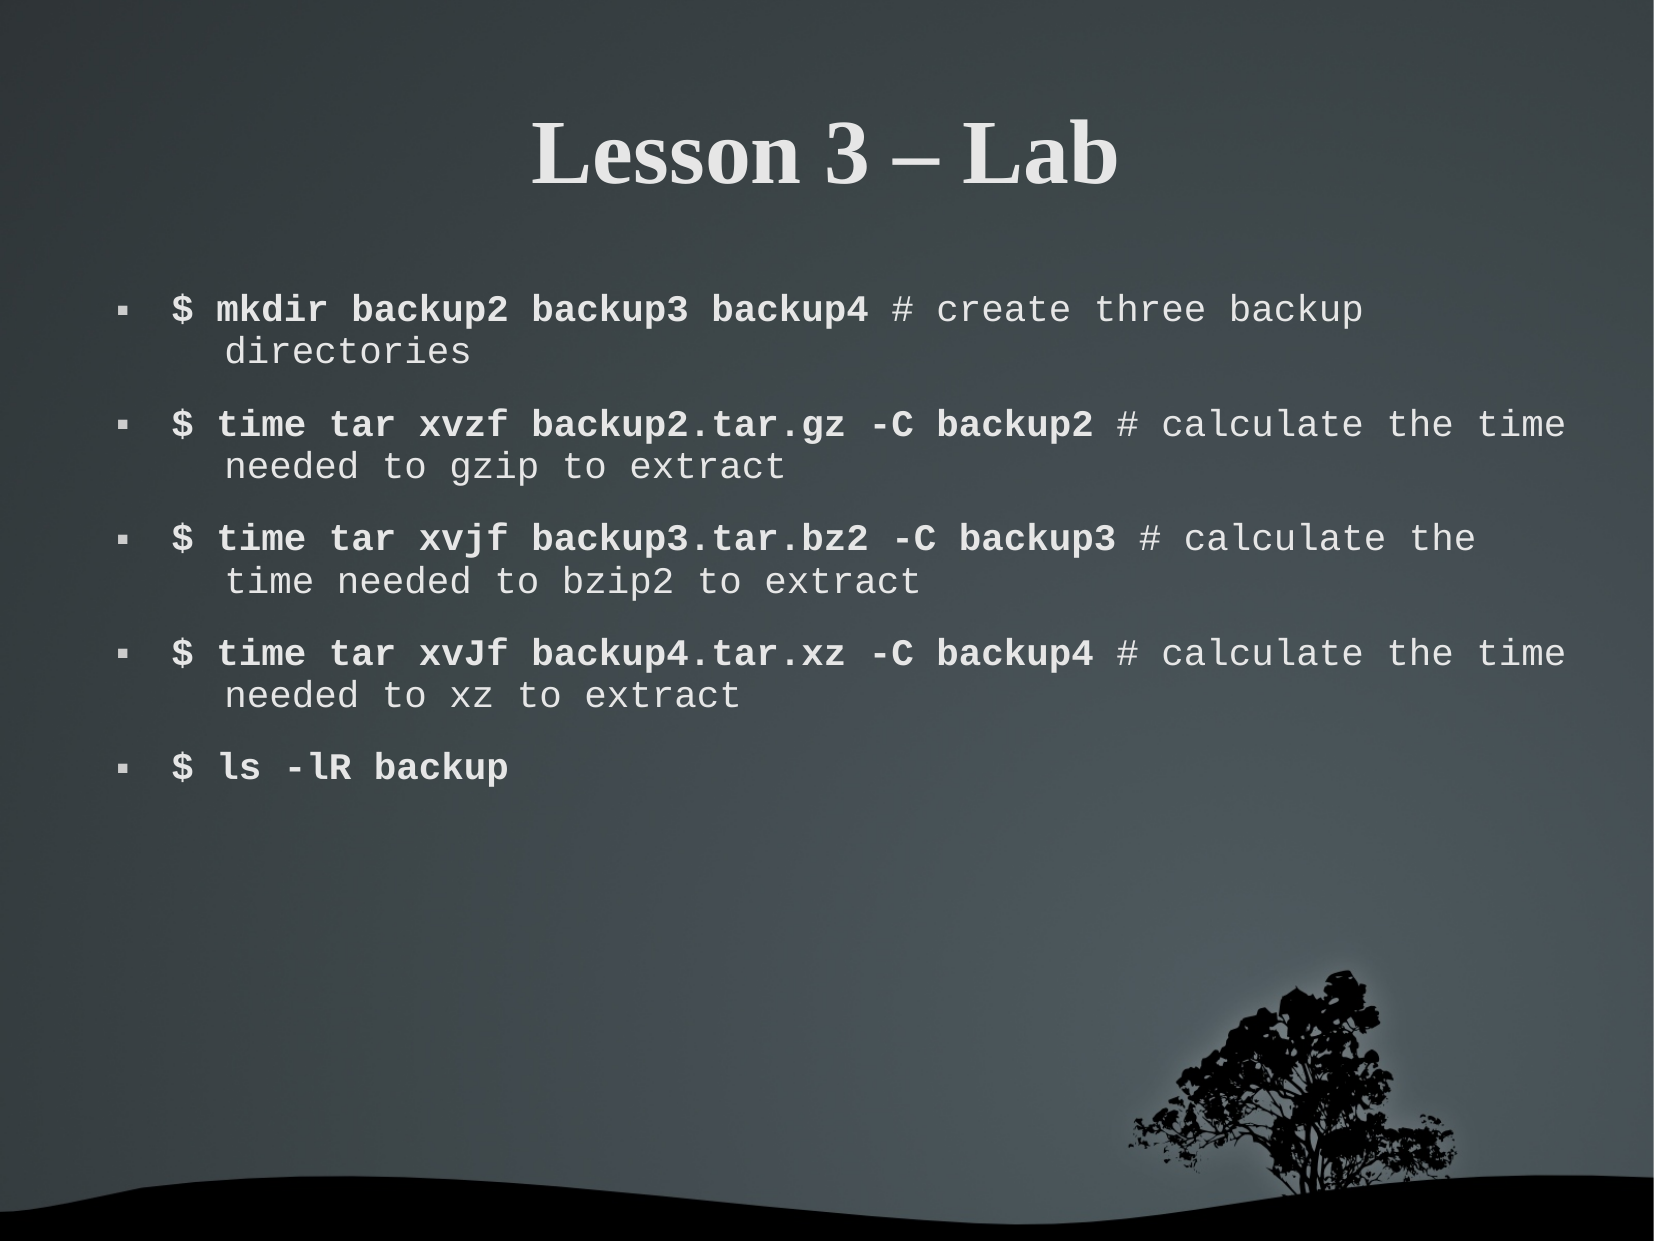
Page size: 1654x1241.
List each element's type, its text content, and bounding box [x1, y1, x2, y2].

list $ mkdir backup2 backup3 backup4 # create three backup directories $ time tar xvzf backup2.tar.gz -C backup2 # calculate the time needed to gzip to extract $ time tar xvjf backup3.tar.bz2 -C backup3 # calculate the time needed to bzip2 to extract $ time tar xvJf backup4.tar.xz -C backup4 # calculate the time needed to xz to extract $ ls -lR backup [82, 290, 1571, 1109]
title Lesson 3 – Lab [82, 49, 1571, 257]
picture [0, 0, 1654, 1241]
